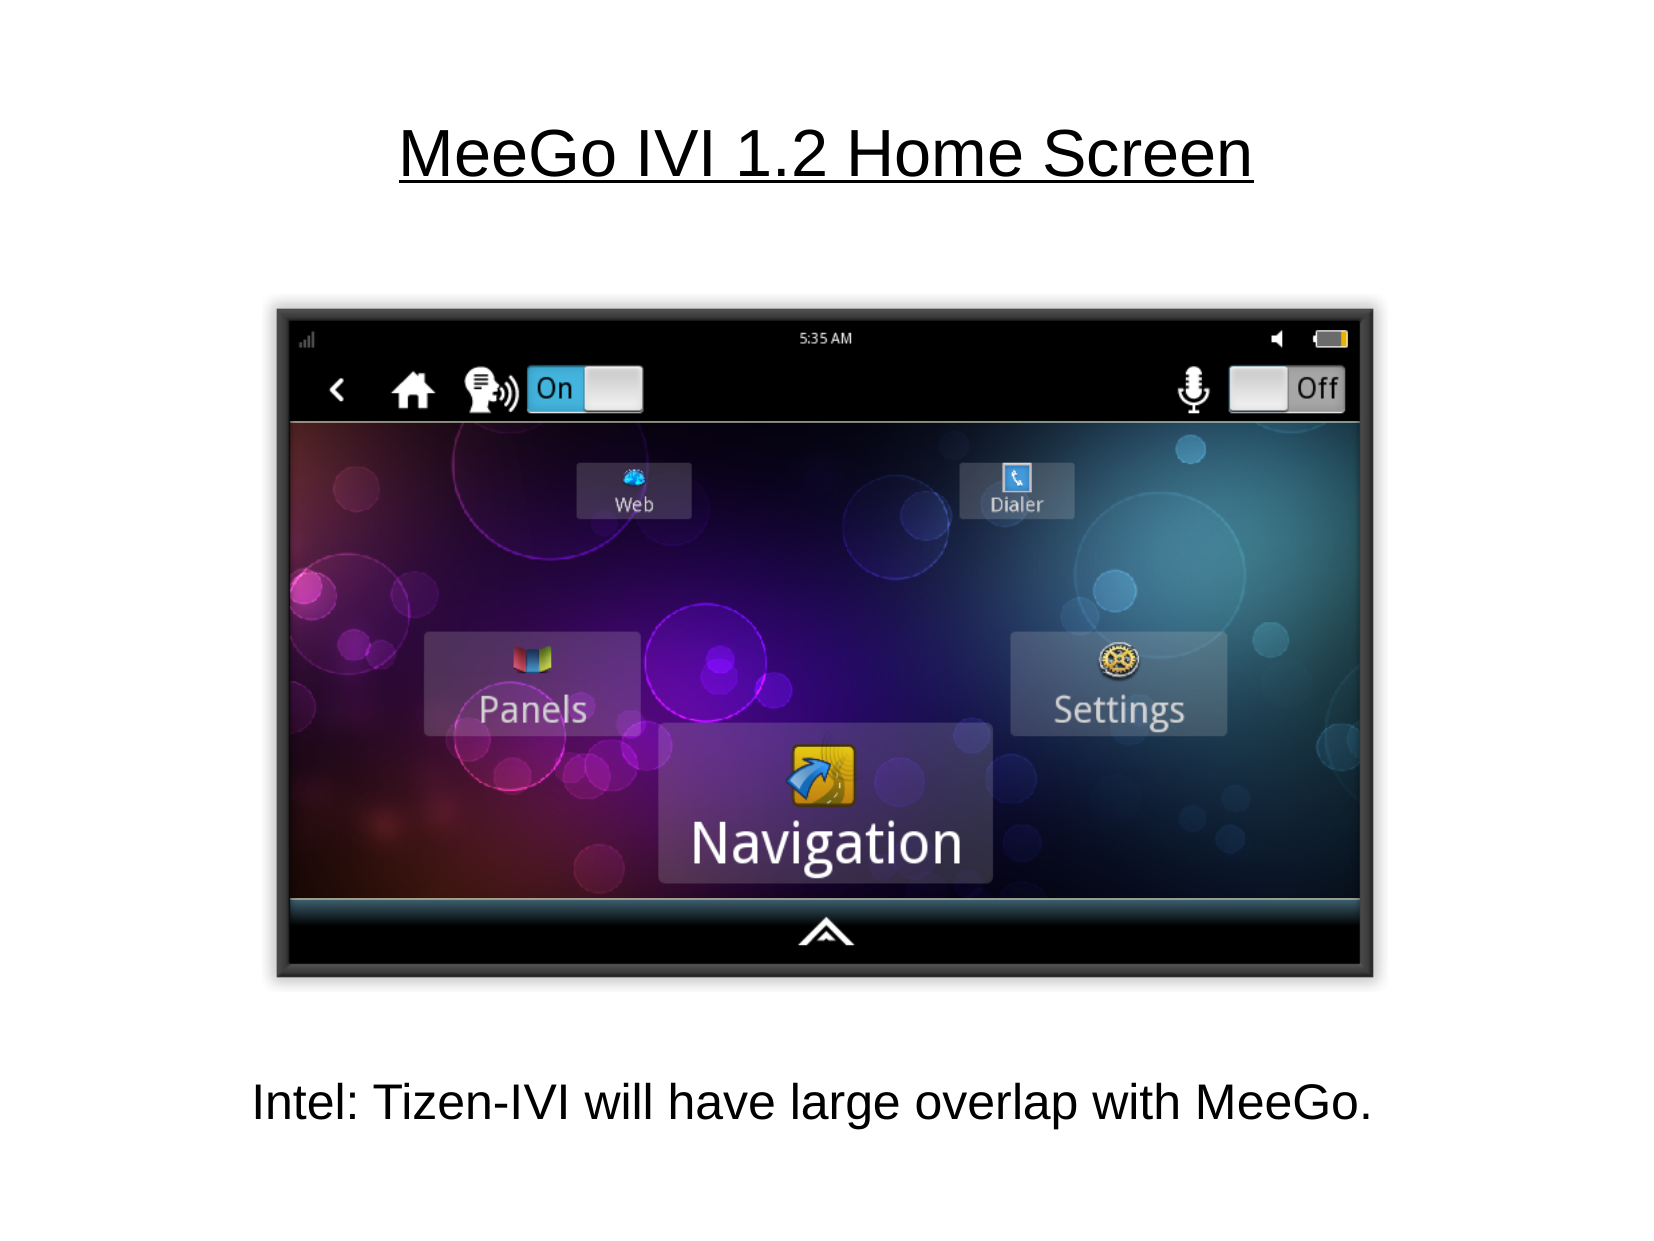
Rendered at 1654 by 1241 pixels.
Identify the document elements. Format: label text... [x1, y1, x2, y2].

picture [226, 262, 1427, 1024]
text_box Intel: Tizen-IVI will have large overlap with MeeGo. [236, 1067, 1391, 1138]
title MeeGo IVI 1.2 Home Screen [82, 49, 1571, 257]
